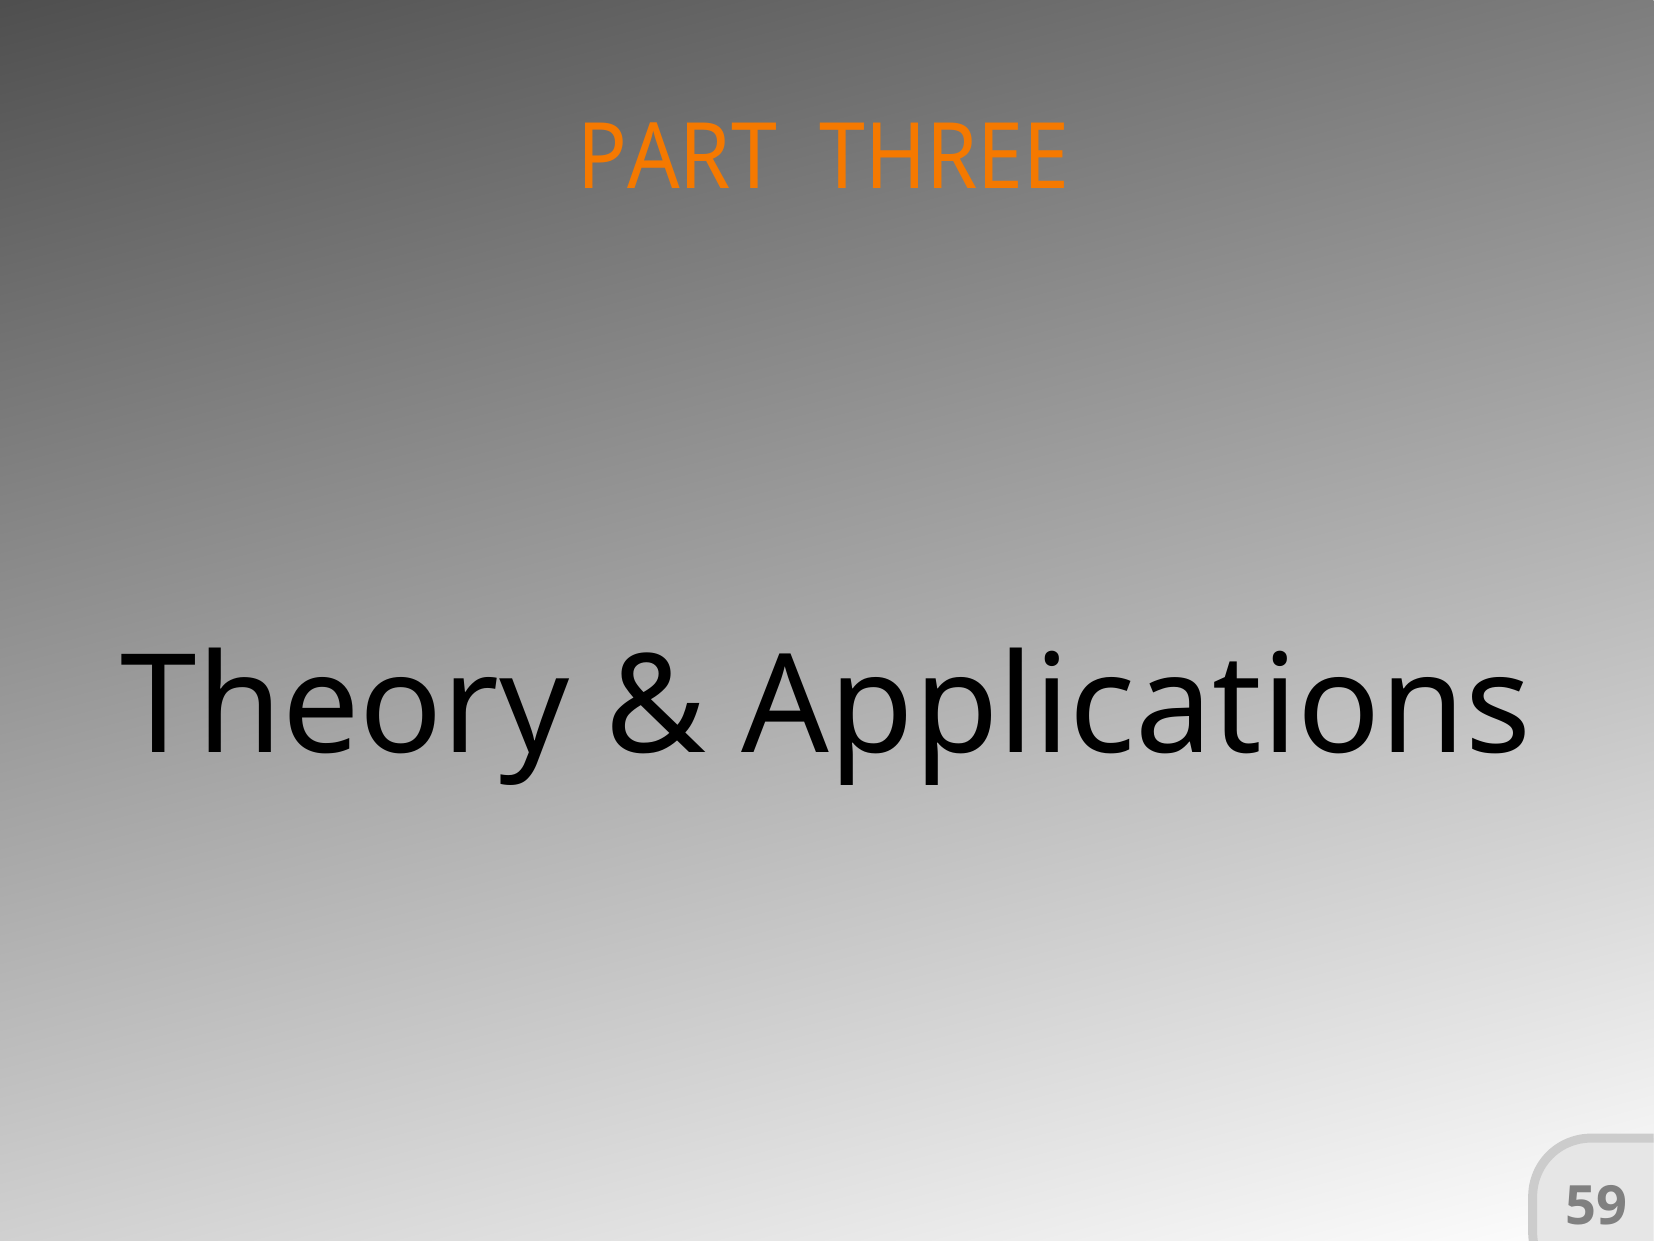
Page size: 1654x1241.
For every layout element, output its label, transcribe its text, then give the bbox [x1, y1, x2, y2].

subtitle Theory & Applications [82, 290, 1571, 1109]
title PART THREE [18, 49, 1629, 257]
